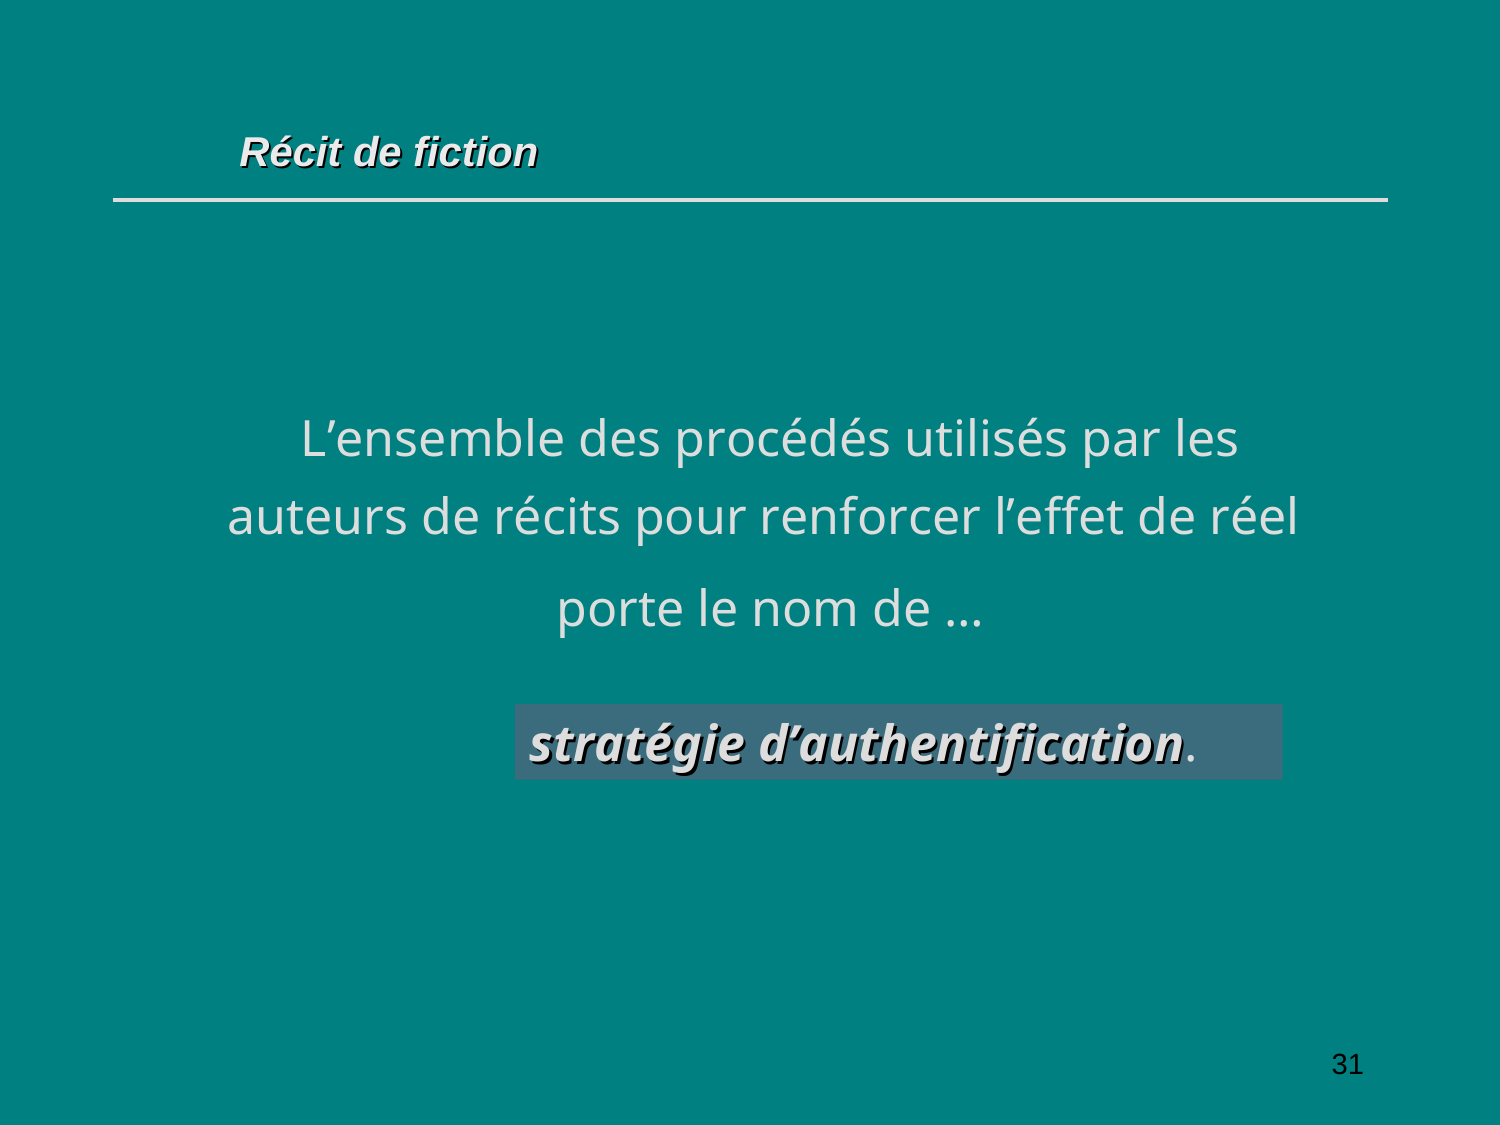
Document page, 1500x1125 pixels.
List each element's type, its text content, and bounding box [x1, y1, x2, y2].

text_box L’ensemble des procédés utilisés par les auteurs de récits pour renforcer l’effet de réel porte le nom de … [192, 381, 1349, 644]
text_box Récit de fiction [224, 116, 554, 183]
text_box stratégie d’authentification. [514, 704, 1283, 780]
